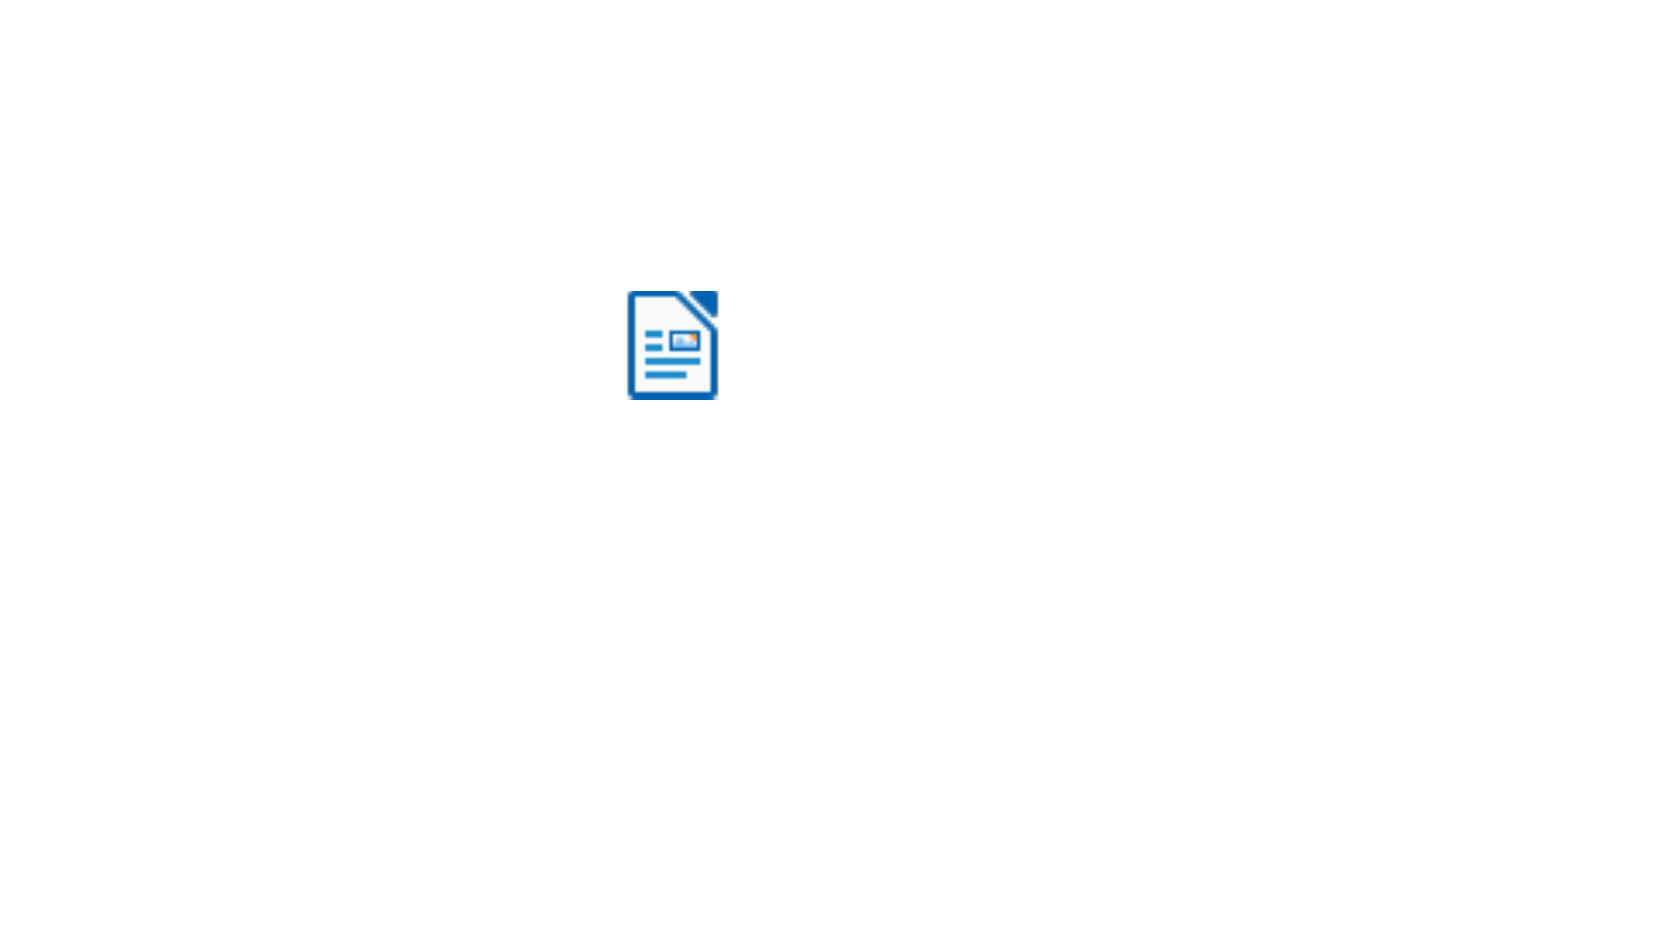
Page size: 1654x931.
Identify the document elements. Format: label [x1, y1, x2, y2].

chart [0, 0, 1654, 931]
